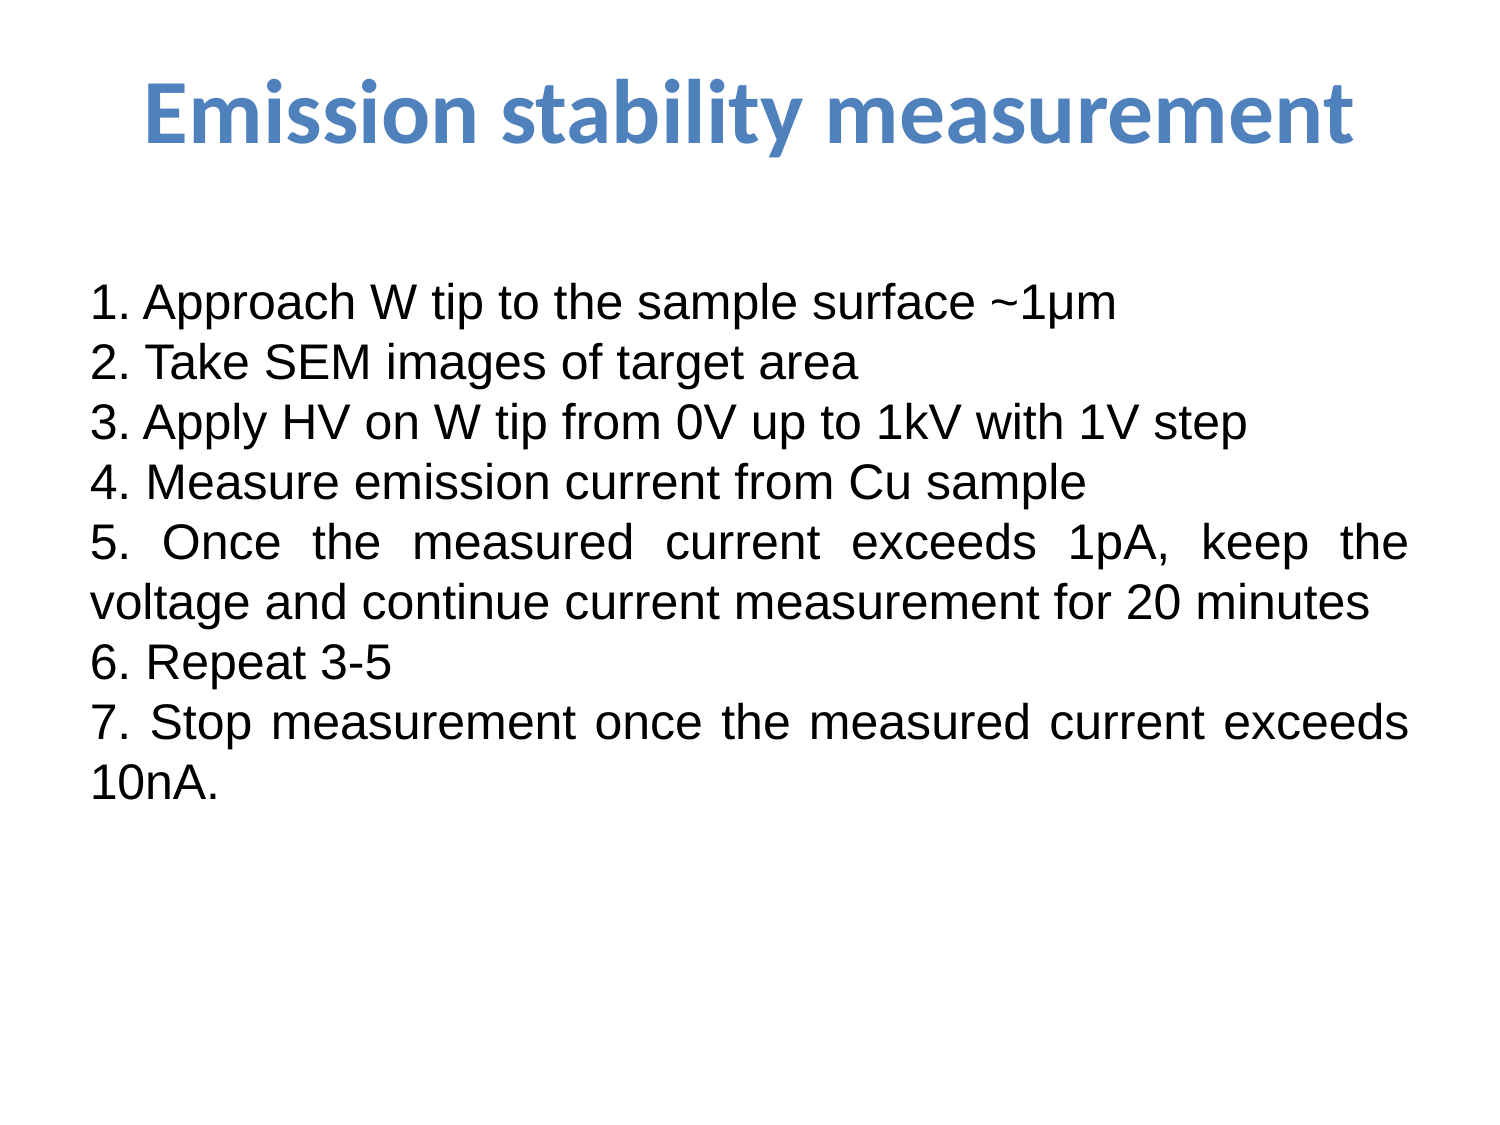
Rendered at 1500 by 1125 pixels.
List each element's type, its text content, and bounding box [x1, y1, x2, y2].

text_box 1. Approach W tip to the sample surface ~1μm 2. Take SEM images of target area 3. Apply HV on W tip from 0V up to 1kV with 1V step 4. Measure emission current from Cu sample 5. Once the measured current exceeds 1pA, keep the voltage and continue current measurement for 20 minutes 6. Repeat 3-5 7. Stop measurement once the measured current exceeds 10nA. [75, 262, 1425, 1125]
text_box Emission stability measurement [75, 45, 1425, 233]
